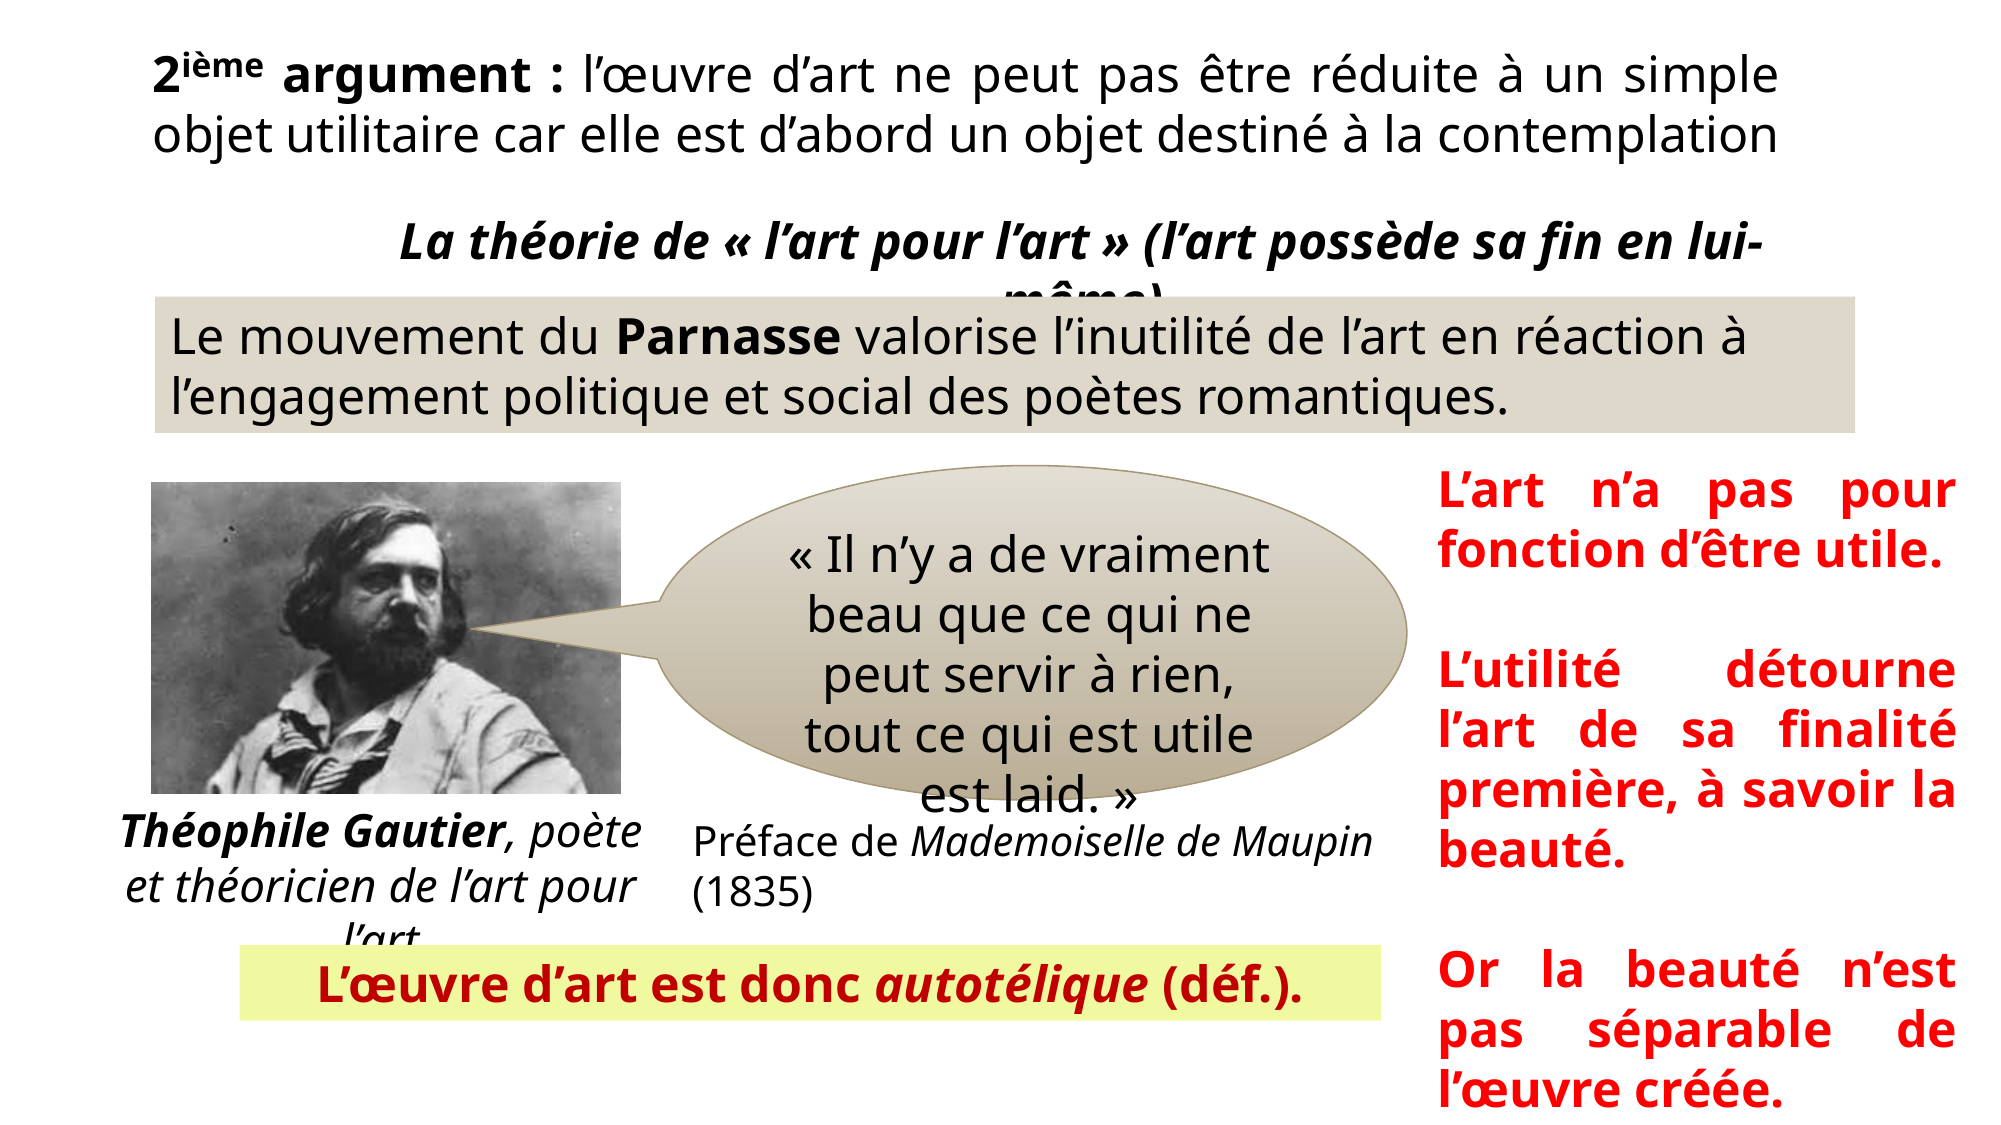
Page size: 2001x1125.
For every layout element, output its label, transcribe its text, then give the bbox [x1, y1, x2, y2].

text_box Préface de Mademoiselle de Maupin (1835) [677, 806, 1422, 873]
picture [151, 482, 621, 793]
text_box La théorie de « l’art pour l’art » (l’art possède sa fin en lui-même) [334, 201, 1830, 278]
text_box 2ième argument : l’œuvre d’art ne peut pas être réduite à un simple objet utilitaire car elle est d’abord un objet destiné à la contemplation [137, 34, 1842, 172]
text_box Le mouvement du Parnasse valorise l’inutilité de l’art en réaction à l’engagement politique et social des poètes romantiques. [155, 296, 1856, 433]
text_box Théophile Gautier, poète et théoricien de l’art pour l’art [99, 793, 663, 921]
text_box L’art n’a pas pour fonction d’être utile. L’utilité détourne l’art de sa finalité première, à savoir la beauté. Or la beauté n’est pas séparable de l’œuvre créée. [1422, 450, 1973, 1072]
text_box L’œuvre d’art est donc autotélique (déf.). [239, 944, 1382, 1021]
text_box « Il n’y a de vraiment beau que ce qui ne peut servir à rien, tout ce qui est utile est laid. » [471, 465, 1407, 800]
